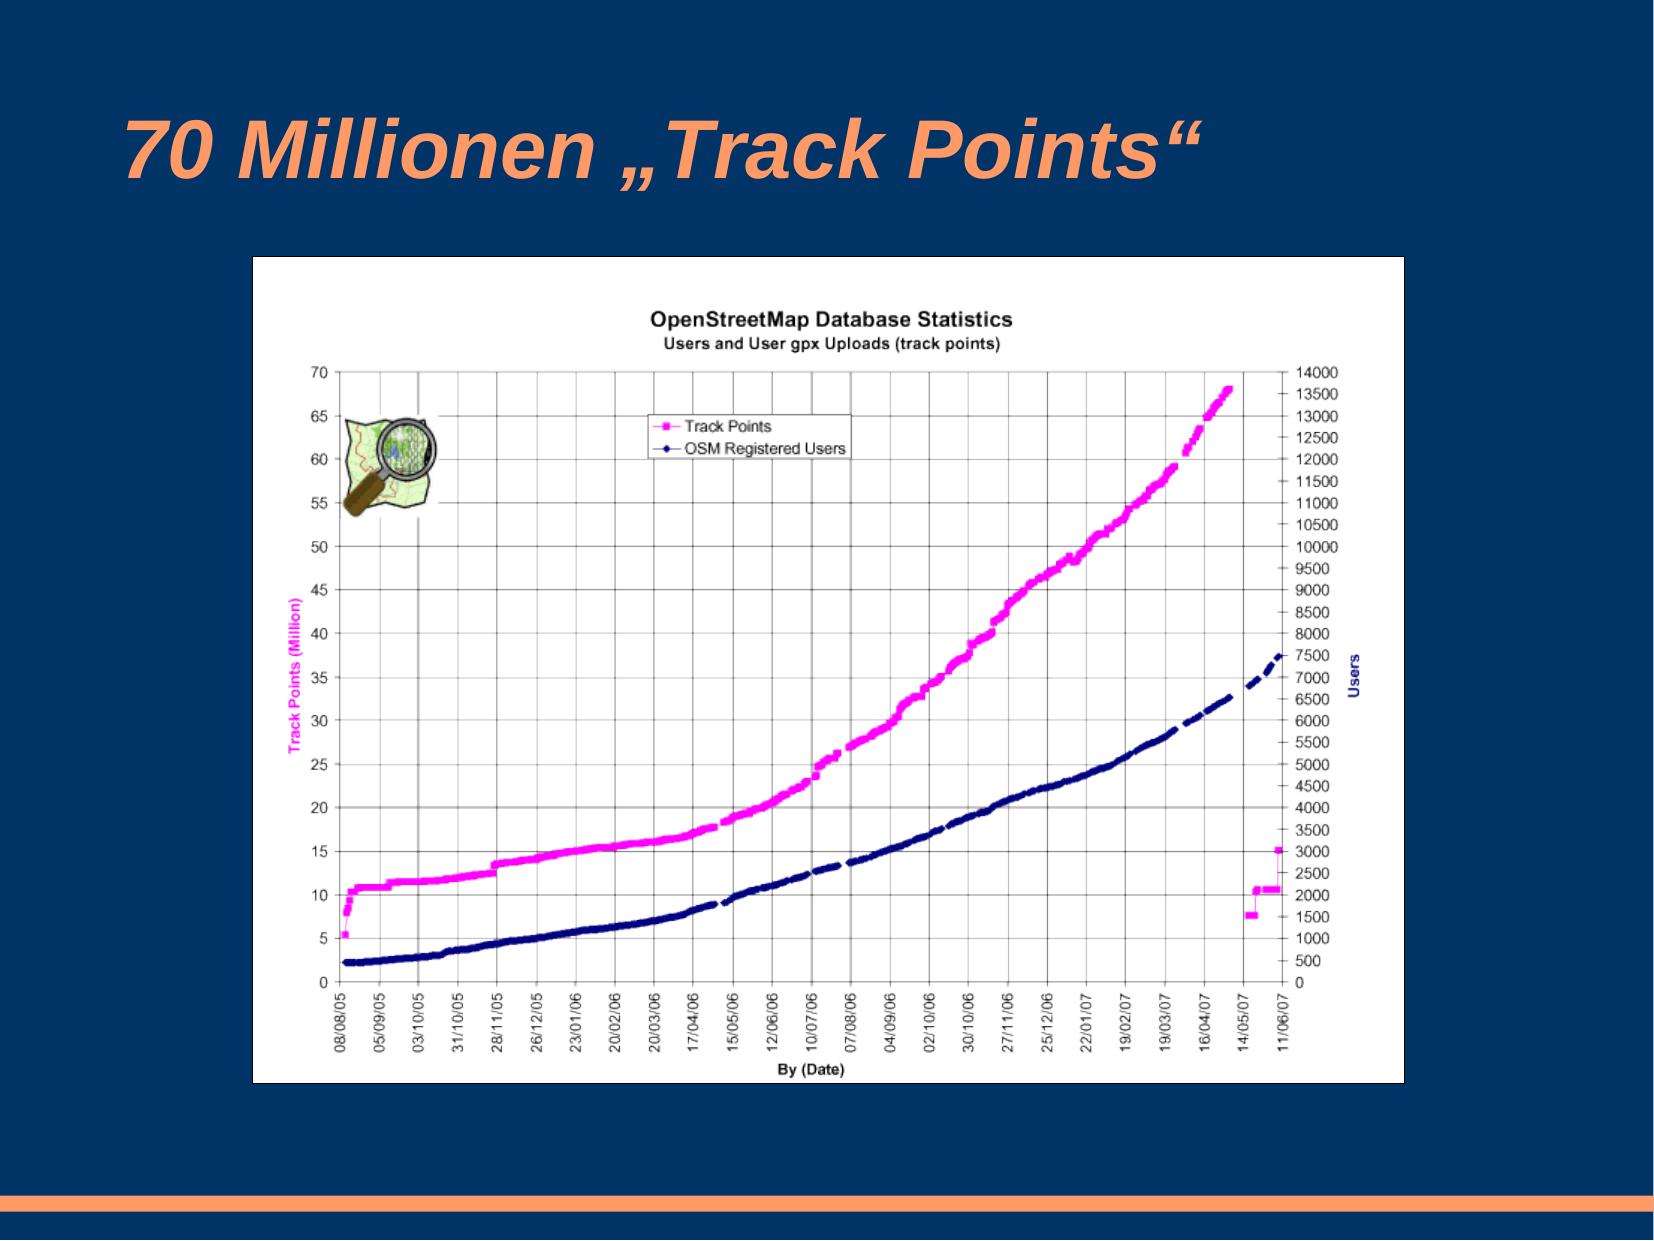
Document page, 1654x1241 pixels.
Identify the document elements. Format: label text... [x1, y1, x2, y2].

picture [236, 212, 1421, 1128]
title 70 Millionen „Track Points“ [121, 46, 1534, 254]
